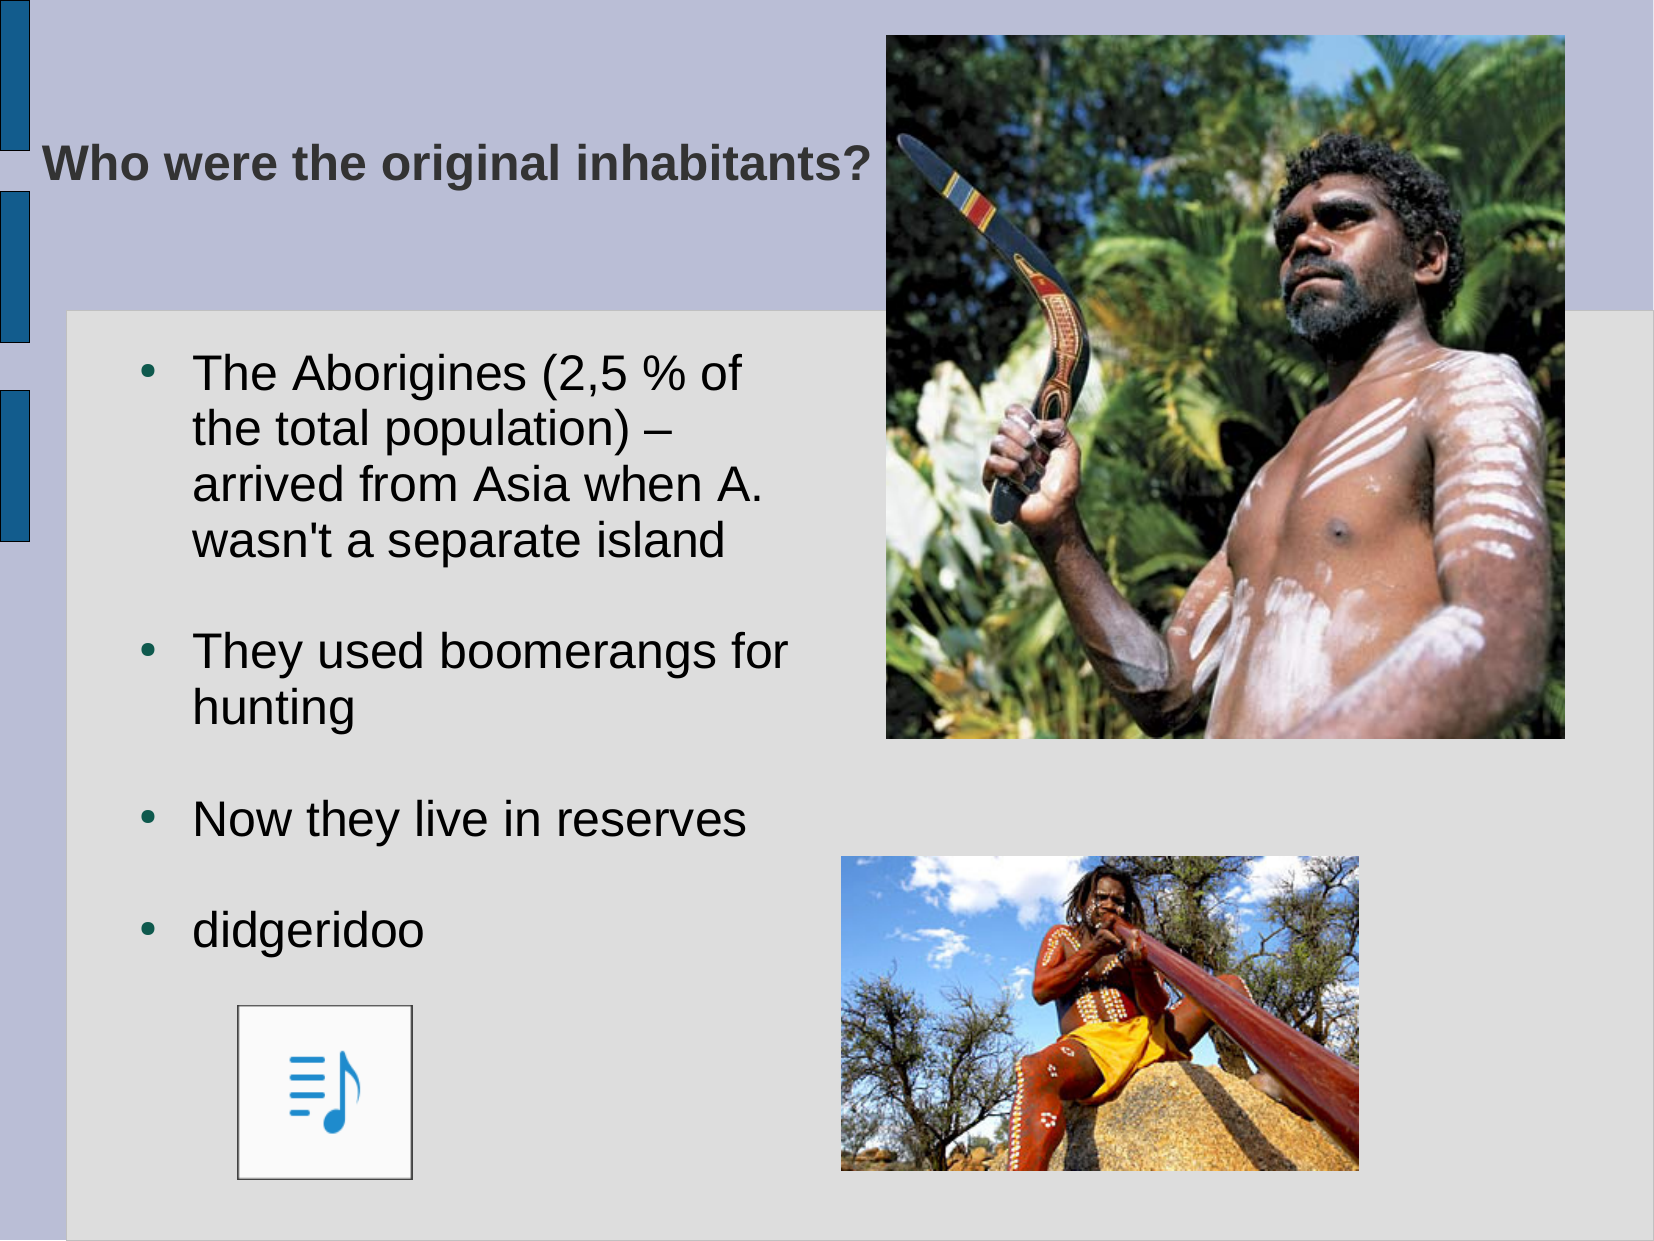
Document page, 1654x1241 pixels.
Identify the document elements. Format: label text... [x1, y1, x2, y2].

title Who were the original inhabitants? [0, 59, 886, 267]
picture [886, 35, 1565, 739]
text_box [236, 1003, 414, 1182]
list The Aborigines (2,5 % of the total population) – arrived from Asia when A. wasn't a separate island They used boomerangs for hunting Now they live in reserves didgeridoo [121, 344, 811, 1127]
picture [841, 856, 1359, 1171]
